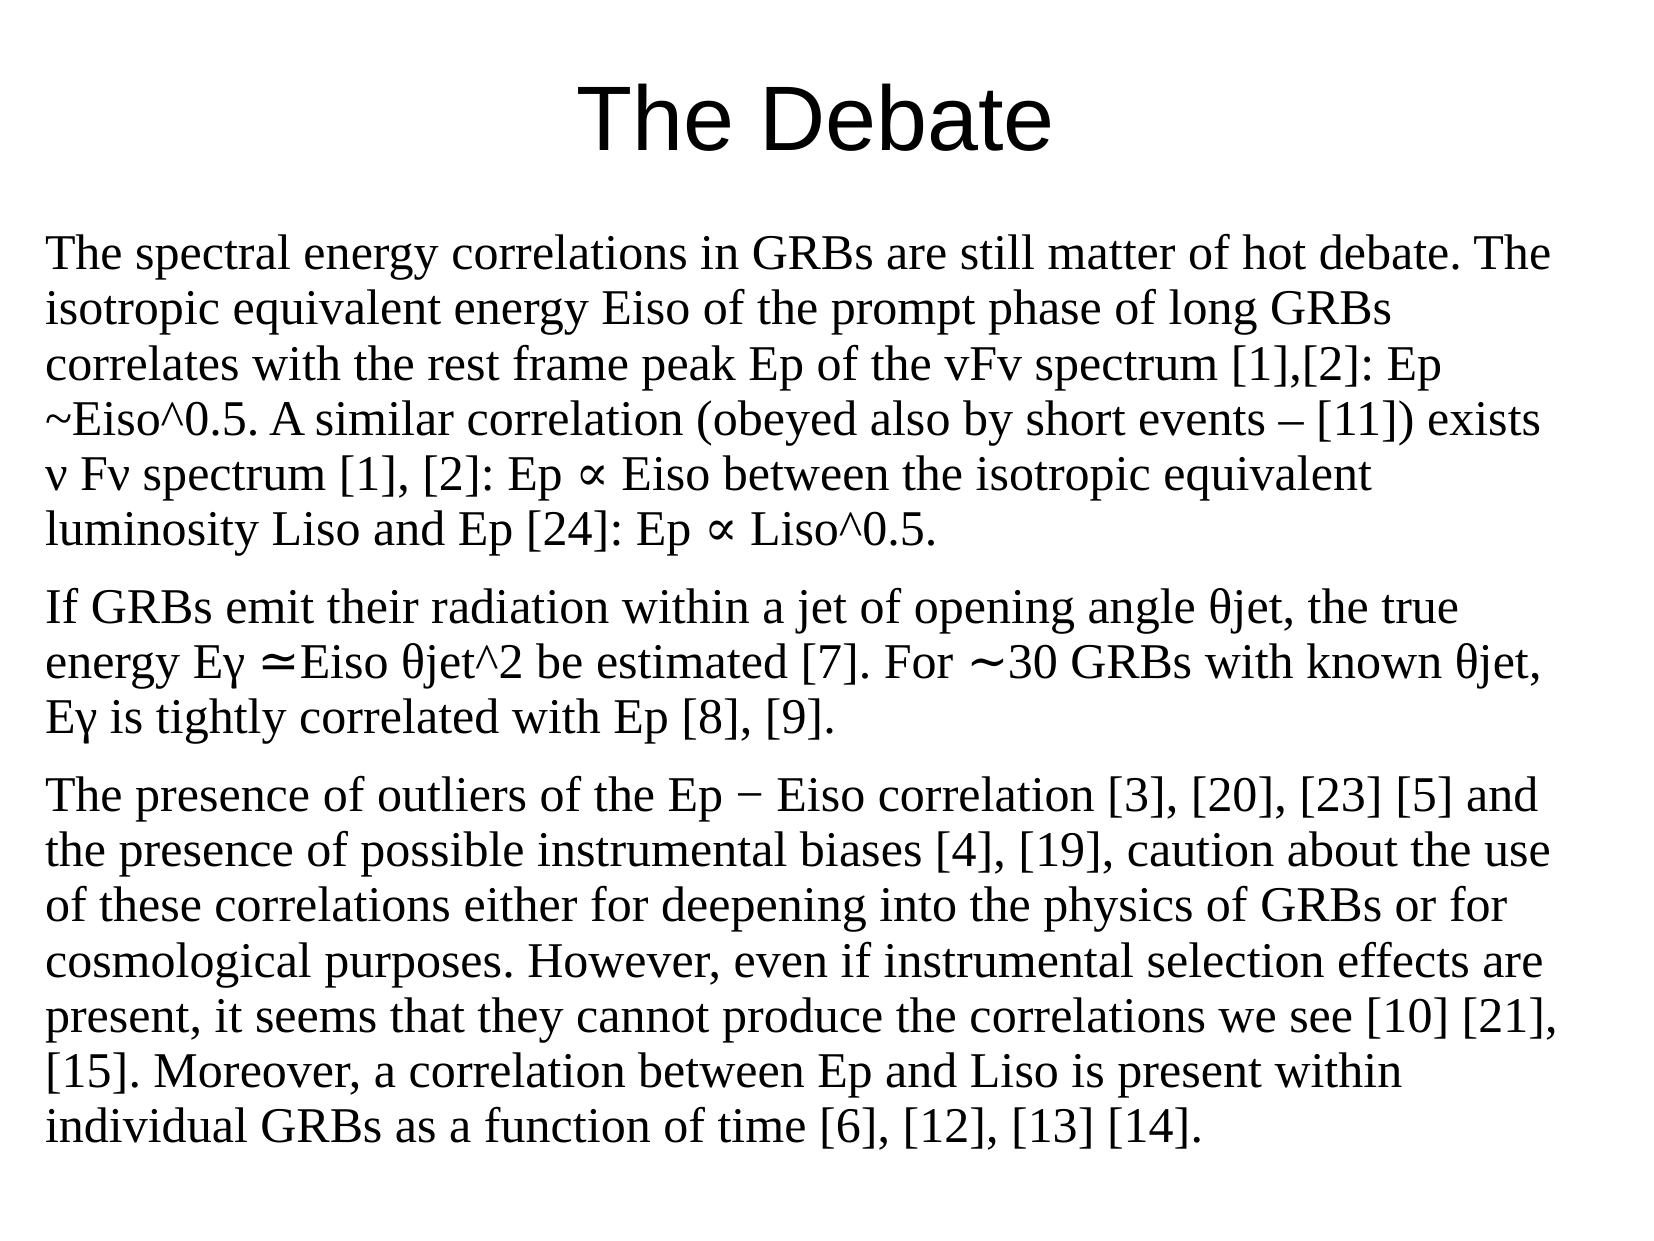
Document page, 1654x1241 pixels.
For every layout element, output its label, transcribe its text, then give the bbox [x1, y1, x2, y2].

title The Debate [71, 15, 1561, 223]
list The spectral energy correlations in GRBs are still matter of hot debate. The isotropic equivalent energy Eiso of the prompt phase of long GRBs correlates with the rest frame peak Ep of the vFv spectrum [1],[2]: Ep ~Eiso^0.5. A similar correlation (obeyed also by short events – [11]) exists ν Fν spectrum [1], [2]: Ep ∝ Eiso between the isotropic equivalent luminosity Liso and Ep [24]: Ep ∝ Liso^0.5. If GRBs emit their radiation within a jet of opening angle θjet, the true energy Eγ ≃Eiso θjet^2 be estimated [7]. For ∼30 GRBs with known θjet, Eγ is tightly correlated with Ep [8], [9]. The presence of outliers of the Ep − Eiso correlation [3], [20], [23] [5] and the presence of possible instrumental biases [4], [19], caution about the use of these correlations either for deepening into the physics of GRBs or for cosmological purposes. However, even if instrumental selection effects are present, it seems that they cannot produce the correlations we see [10] [21], [15]. Moreover, a correlation between Ep and Liso is present within individual GRBs as a function of time [6], [12], [13] [14]. [45, 225, 1571, 1171]
